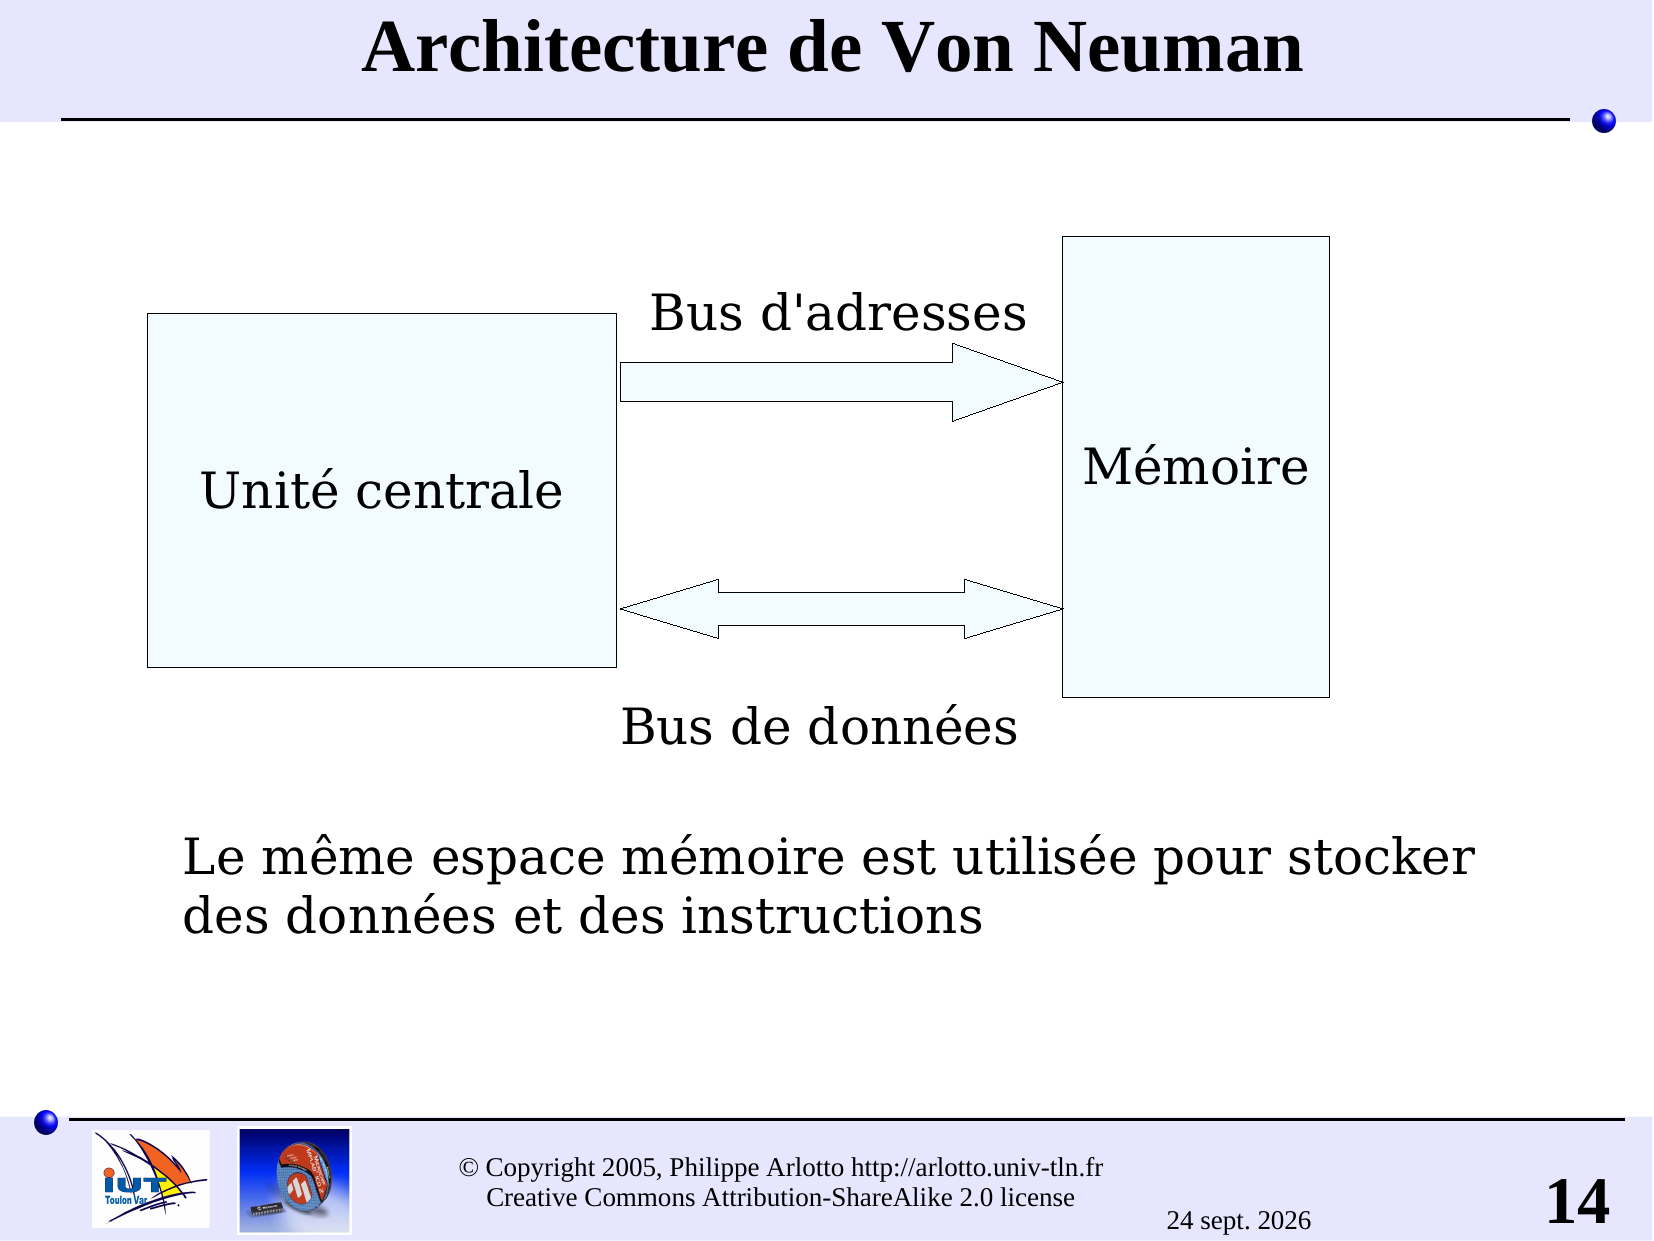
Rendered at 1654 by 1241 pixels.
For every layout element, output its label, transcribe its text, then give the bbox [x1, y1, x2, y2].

text_box Unité centrale [147, 313, 617, 668]
text_box Bus d'adresses [649, 283, 1029, 343]
text_box [620, 579, 1064, 639]
text_box [620, 343, 1064, 422]
text_box Bus de données [620, 698, 1063, 757]
text_box Mémoire [1062, 236, 1330, 698]
text_box Le même espace mémoire est utilisée pour stocker des données et des instructions [183, 828, 1477, 945]
title Architecture de Von Neuman [88, 0, 1578, 95]
picture [237, 1126, 352, 1235]
